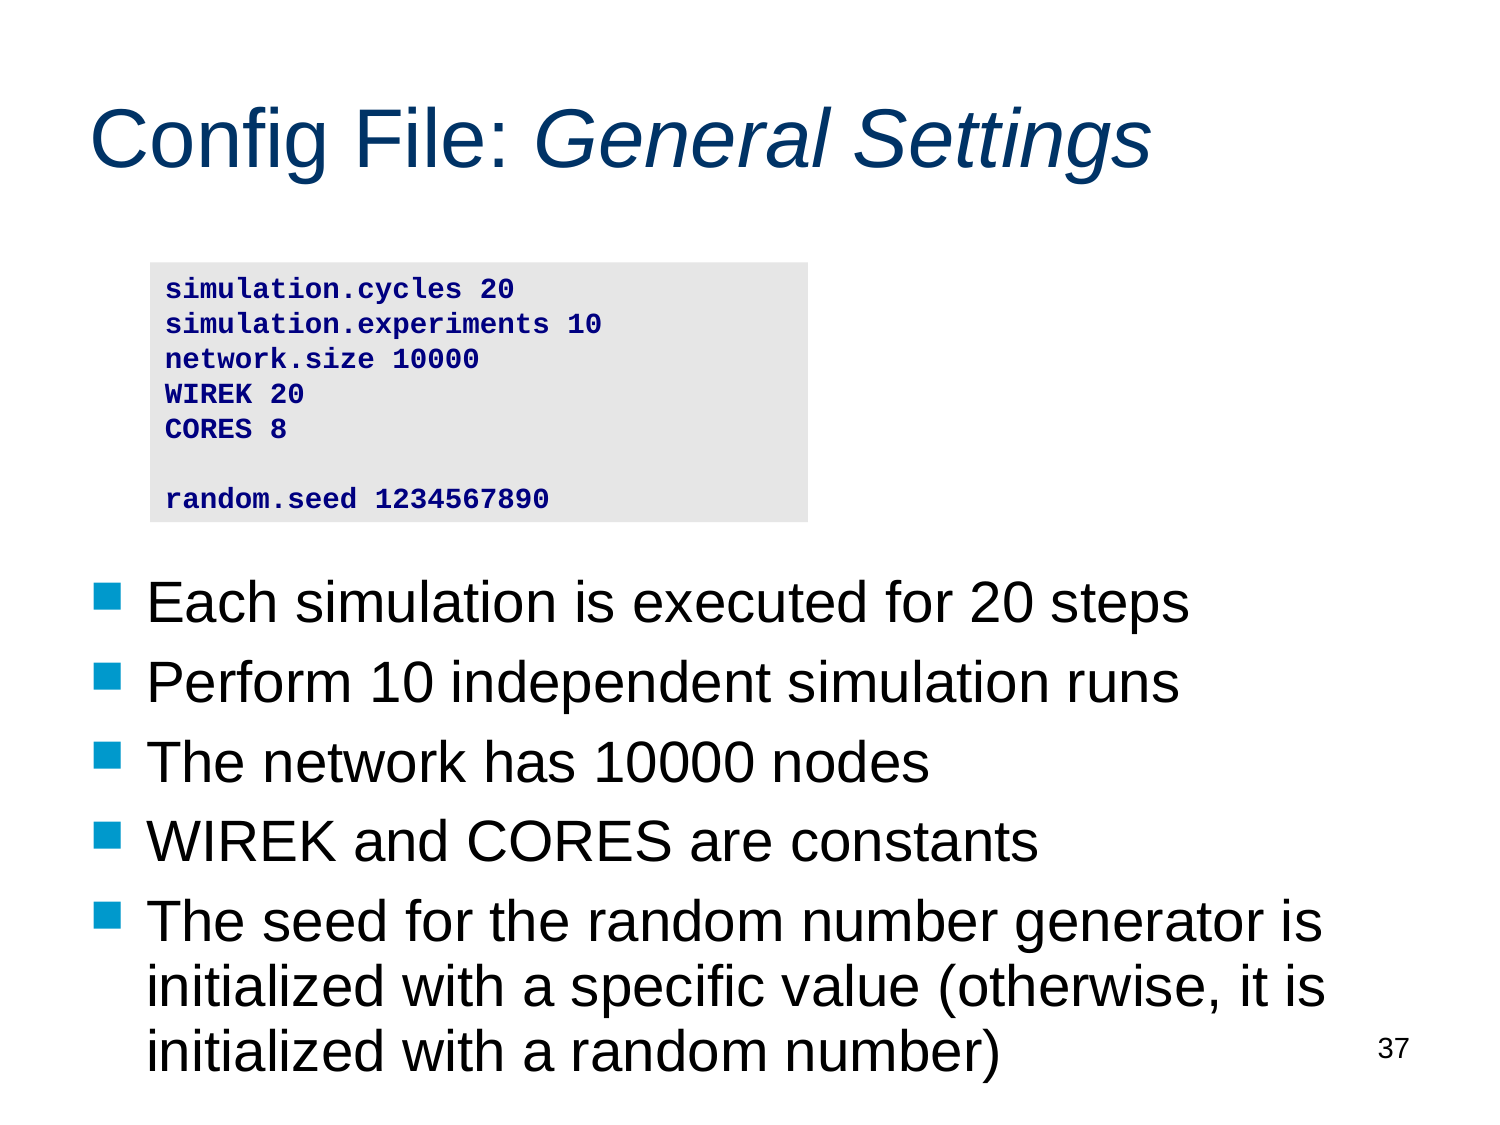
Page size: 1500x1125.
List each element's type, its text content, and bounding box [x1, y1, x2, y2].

title Config File: General Settings [75, 44, 1425, 233]
list Each simulation is executed for 20 steps Perform 10 independent simulation runs The network has 10000 nodes WIREK and CORES are constants The seed for the random number generator is initialized with a specific value (otherwise, it is initialized with a random number) [75, 562, 1425, 1125]
text_box simulation.cycles 20 simulation.experiments 10 network.size 10000 WIREK 20 CORES 8 random.seed 1234567890 [150, 262, 808, 523]
